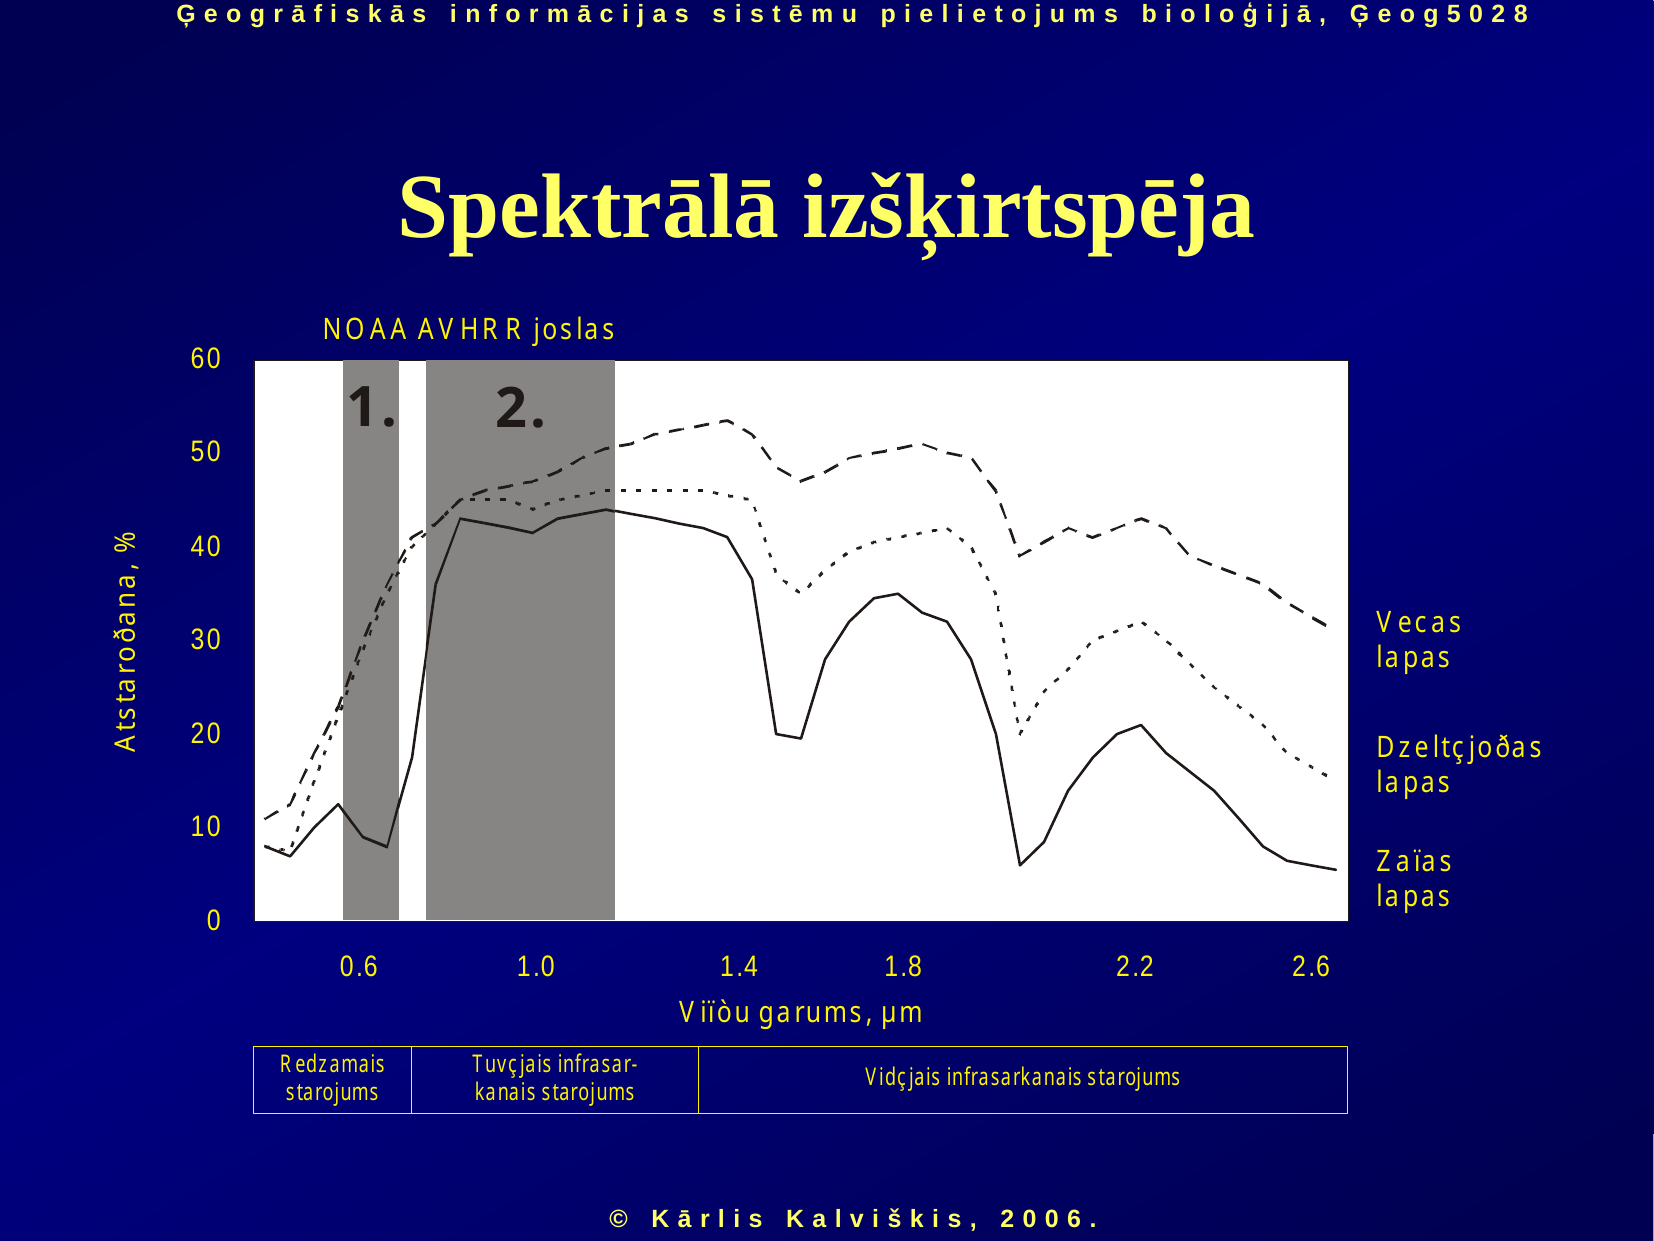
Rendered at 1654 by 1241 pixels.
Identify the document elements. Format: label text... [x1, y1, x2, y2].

title Spektrālā izšķirtspēja [121, 102, 1534, 311]
chart [109, 313, 1548, 1118]
